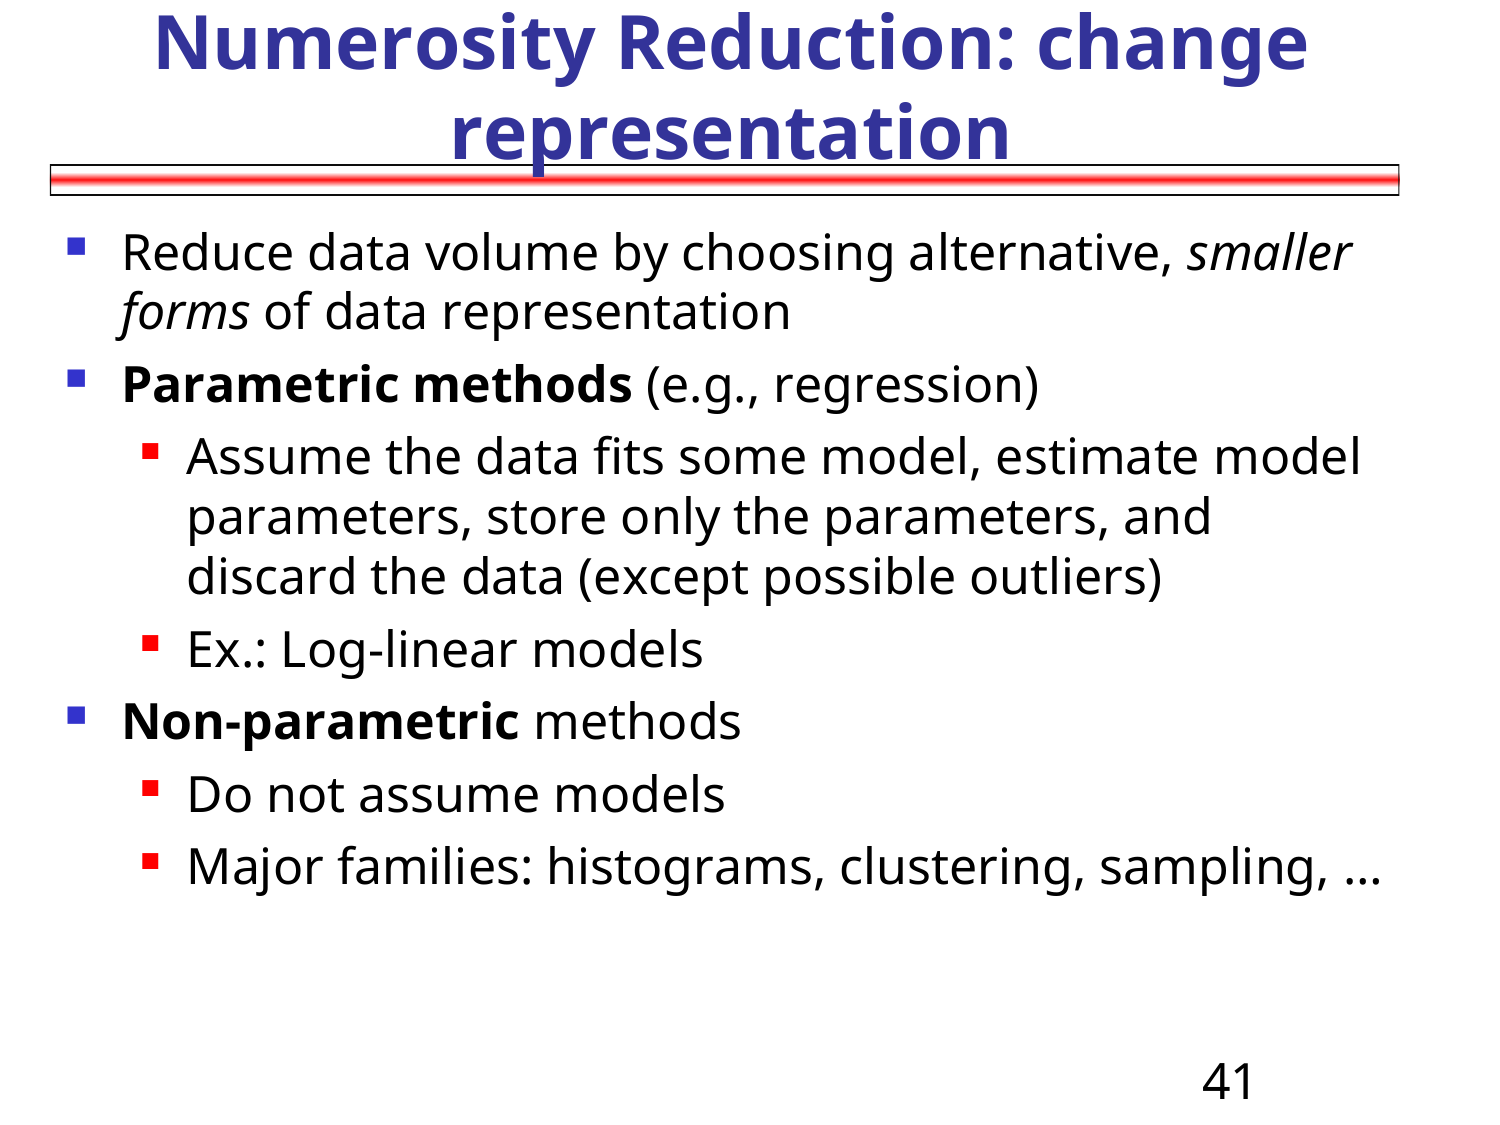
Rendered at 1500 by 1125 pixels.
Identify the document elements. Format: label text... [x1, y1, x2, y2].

text_box <number> [1187, 1062, 1500, 1125]
text_box <number> [1208, 1069, 1220, 1087]
list Reduce data volume by choosing alternative, smaller forms of data representation Parametric methods (e.g., regression) Assume the data fits some model, estimate model parameters, store only the parameters, and discard the data (except possible outliers) Ex.: Log-linear models Non-parametric methods Do not assume models Major families: histograms, clustering, sampling, … [50, 212, 1401, 1063]
title Numerosity Reduction: change representation [0, 0, 1470, 182]
